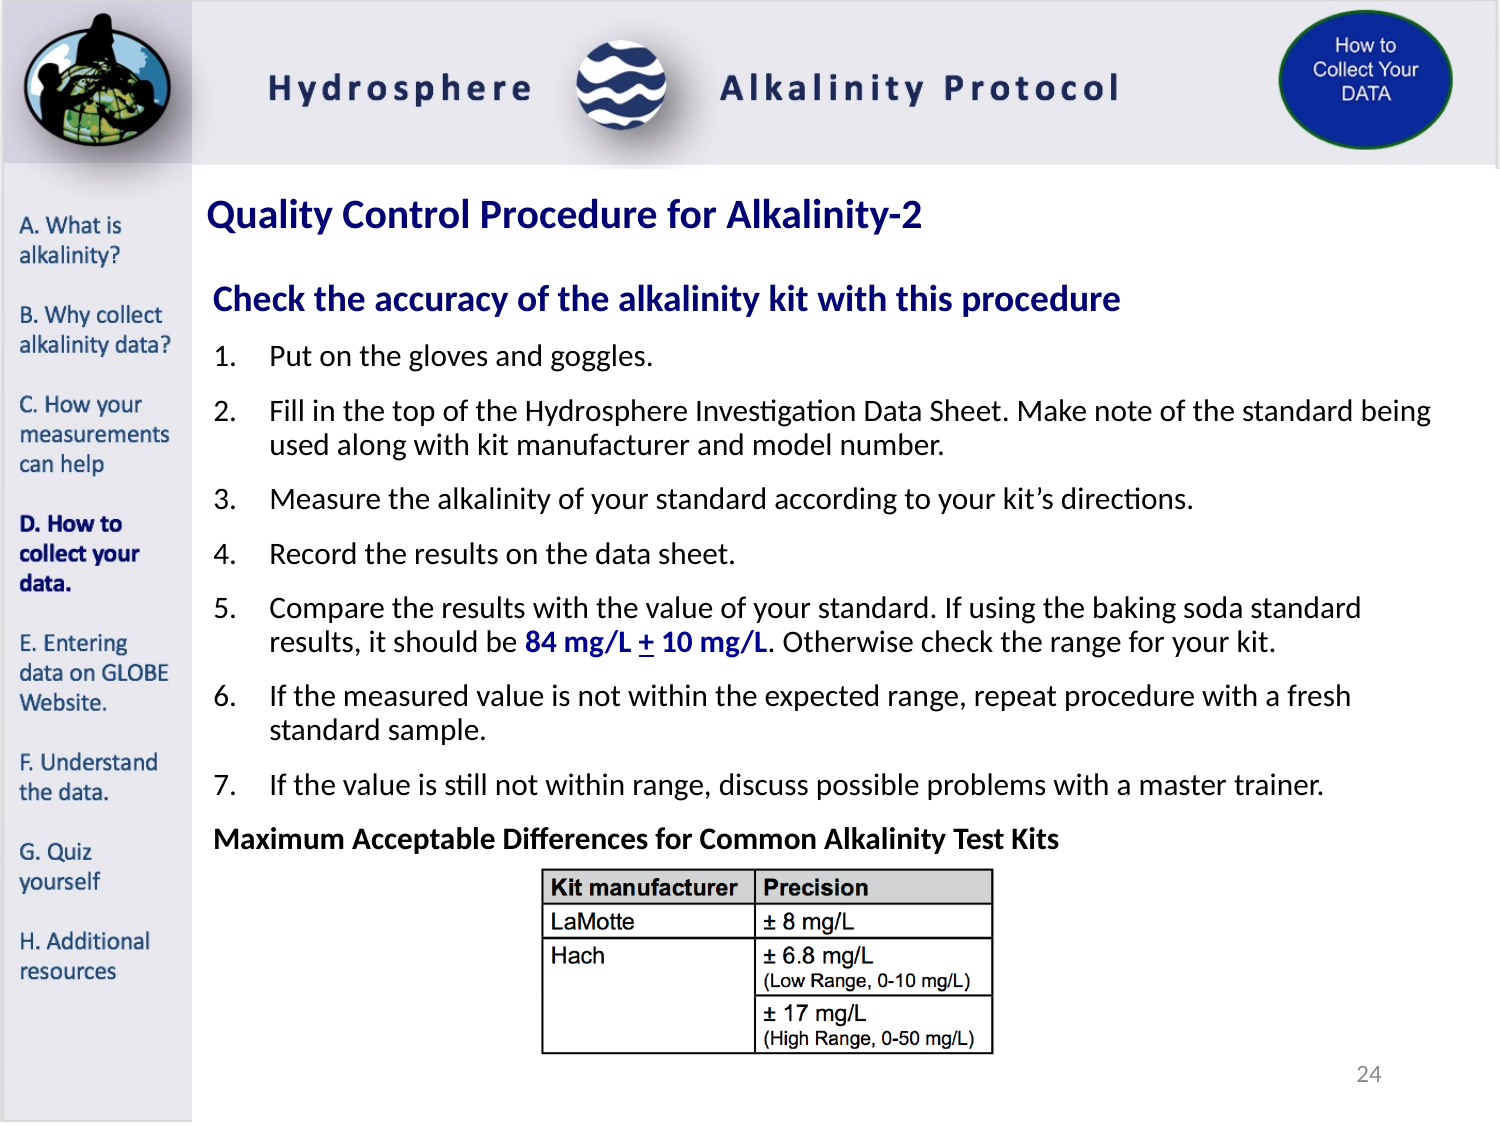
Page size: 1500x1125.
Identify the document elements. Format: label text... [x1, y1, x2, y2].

list Check the accuracy of the alkalinity kit with this procedure Put on the gloves and goggles. Fill in the top of the Hydrosphere Investigation Data Sheet. Make note of the standard being used along with kit manufacturer and model number. Measure the alkalinity of your standard according to your kit’s directions. Record the results on the data sheet. Compare the results with the value of your standard. If using the baking soda standard results, it should be 84 mg/L + 10 mg/L. Otherwise check the range for your kit. If the measured value is not within the expected range, repeat procedure with a fresh standard sample. If the value is still not within range, discuss possible problems with a master trainer. Maximum Acceptable Differences for Common Alkalinity Test Kits [198, 271, 1457, 985]
picture [0, 0, 1500, 1123]
slide_number <number> [1059, 1042, 1397, 1103]
title Quality Control Procedure for Alkalinity-2 [191, 168, 1486, 261]
picture [519, 855, 1019, 1073]
